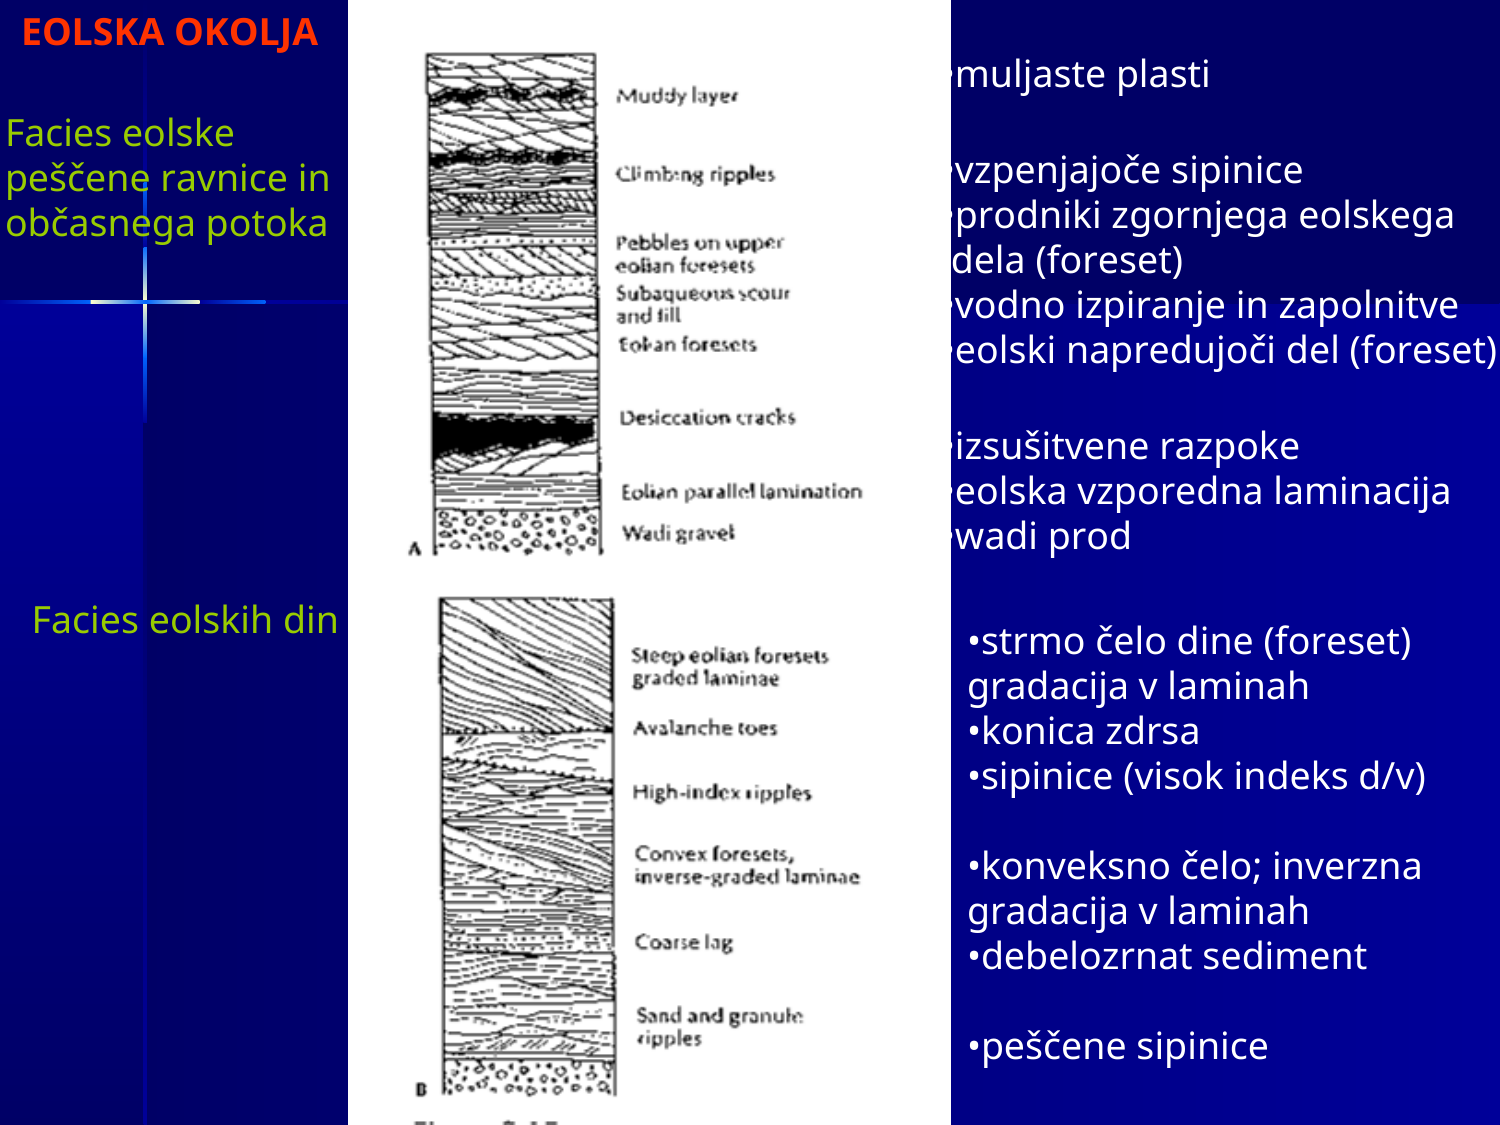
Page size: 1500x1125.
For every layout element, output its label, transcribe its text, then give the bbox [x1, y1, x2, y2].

text_box strmo čelo dine (foreset) gradacija v laminah konica zdrsa sipinice (visok indeks d/v) konveksno čelo; inverzna gradacija v laminah debelozrnat sediment peščene sipinice [952, 609, 1448, 1076]
picture [348, 0, 951, 1125]
text_box EOLSKA OKOLJA [6, 0, 334, 61]
text_box muljaste plasti vzpenjajoče sipinice prodniki zgornjega eolskega dela (foreset) vodno izpiranje in zapolnitve eolski napredujoči del (foreset) izsušitvene razpoke eolska vzporedna laminacija wadi prod [926, 42, 1500, 566]
text_box Facies eolske peščene ravnice in občasnega potoka [0, 101, 347, 253]
text_box Facies eolskih din [16, 588, 355, 649]
